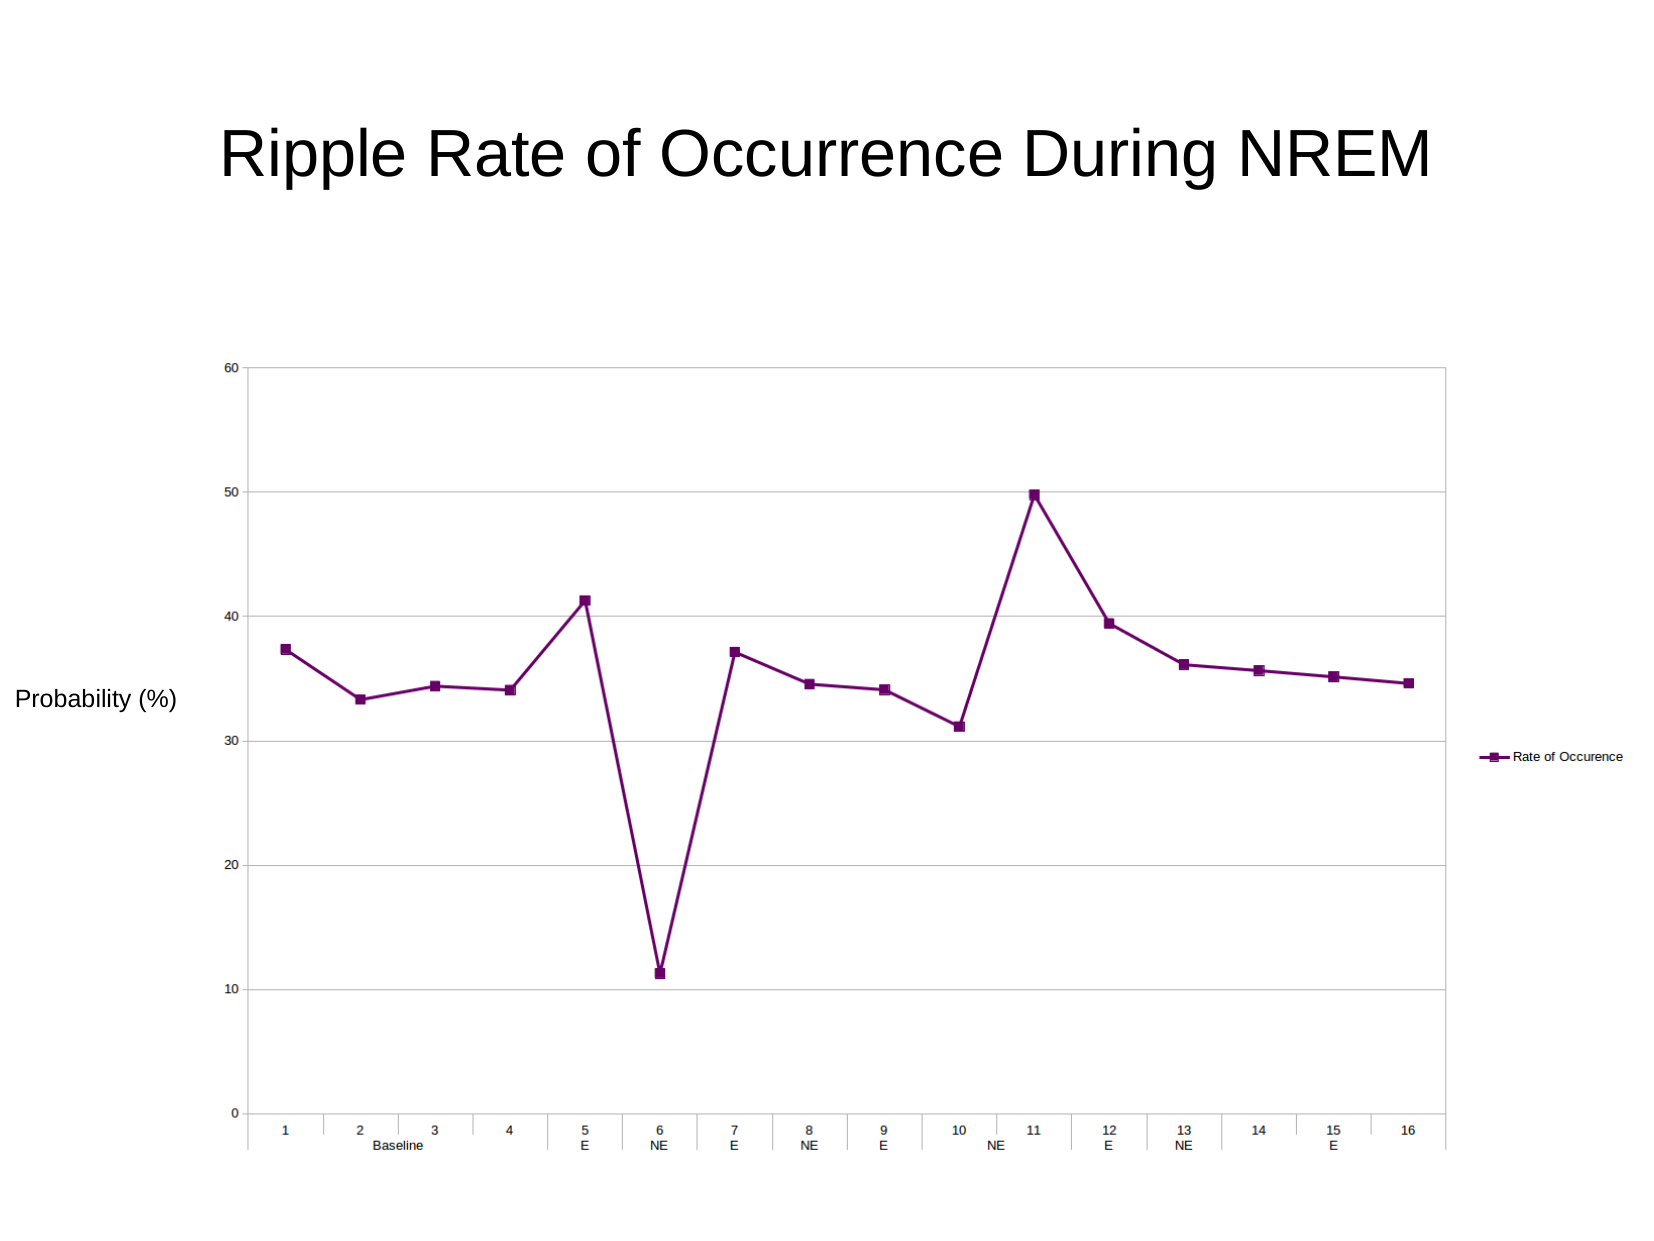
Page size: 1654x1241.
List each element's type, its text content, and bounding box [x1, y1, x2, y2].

text_box Probability (%) [0, 677, 193, 721]
picture [195, 344, 1635, 1171]
title Ripple Rate of Occurrence During NREM [82, 49, 1571, 257]
